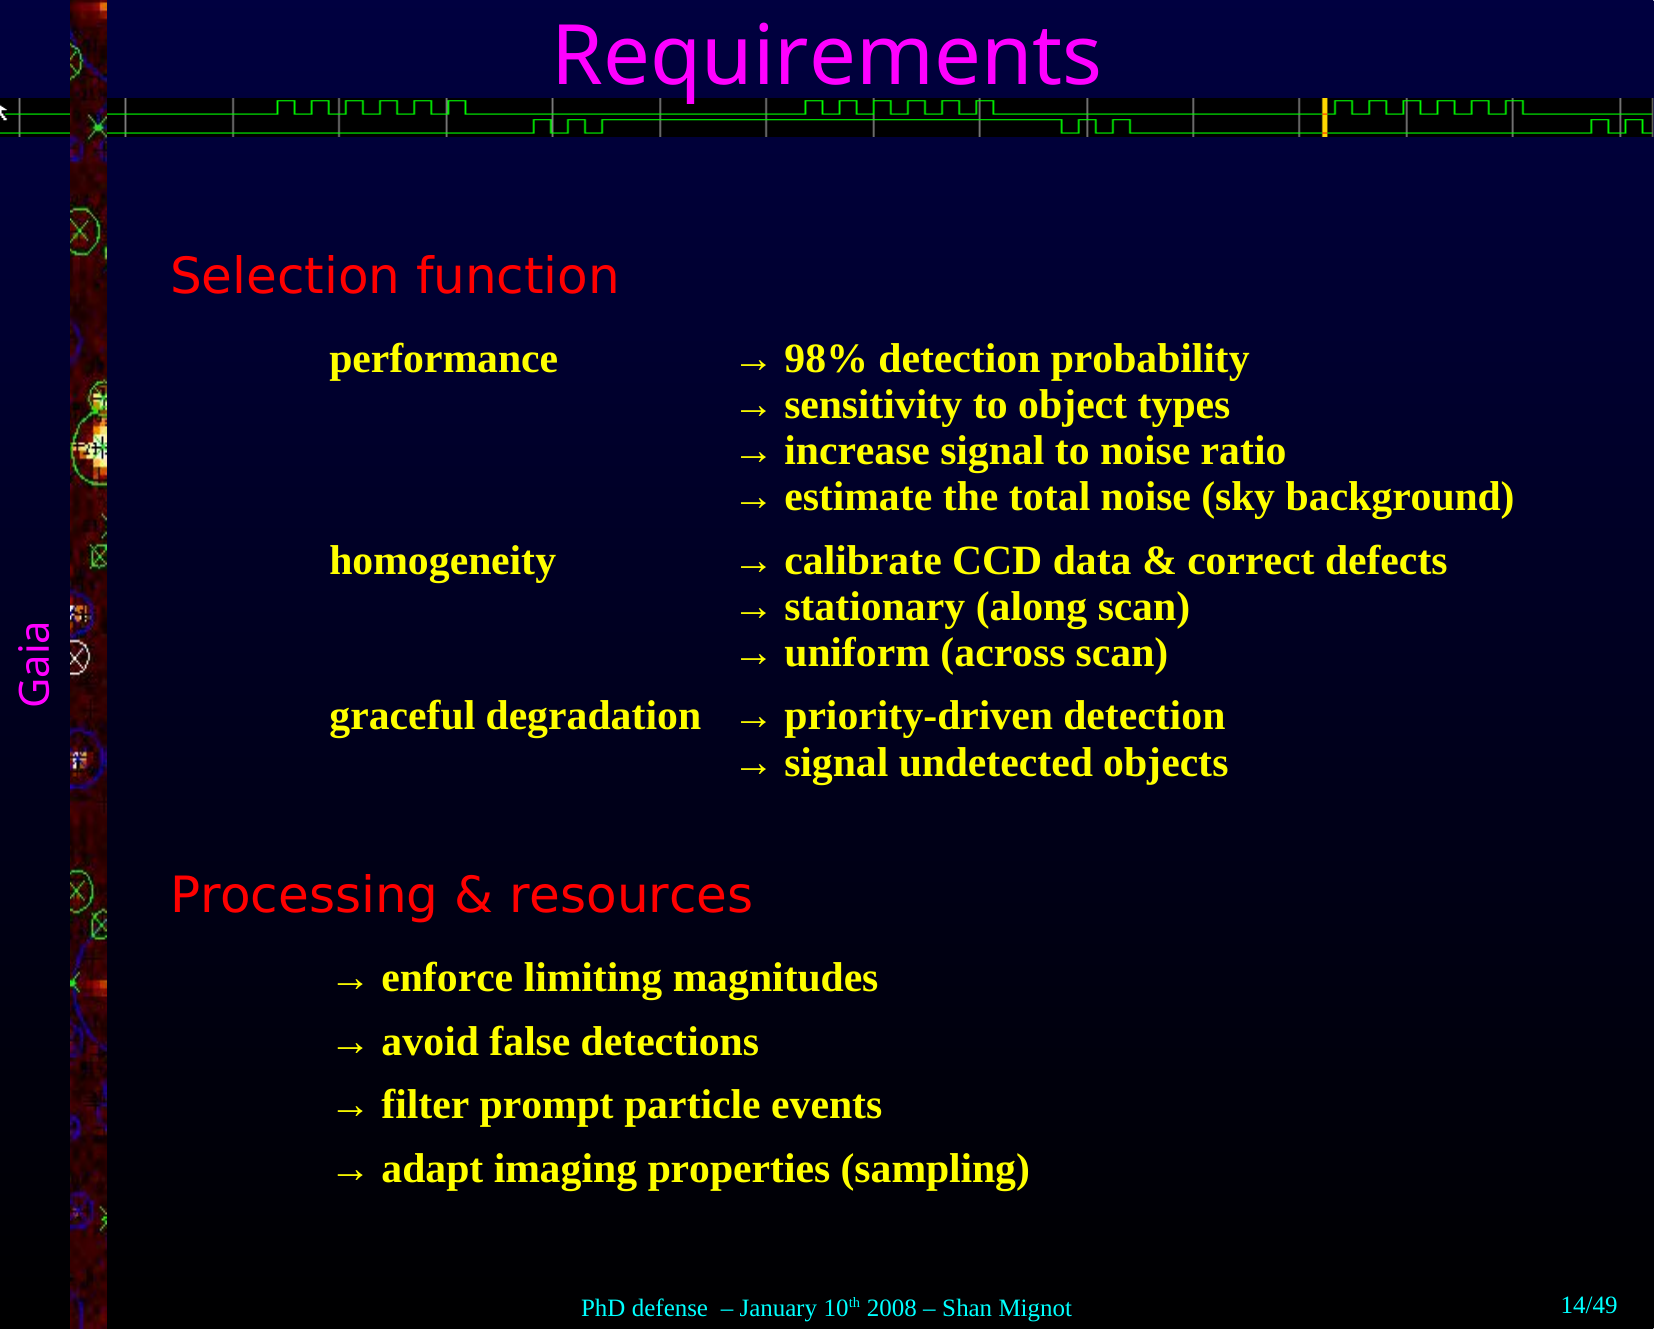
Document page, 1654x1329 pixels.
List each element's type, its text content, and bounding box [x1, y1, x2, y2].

title Requirements [131, 0, 1534, 163]
picture [1534, 98, 1654, 137]
text_box <number>/49 [1521, 1273, 1654, 1329]
title Gaia [0, 0, 131, 1329]
list Selection function performance → 98% detection probability → sensitivity to object types → increase signal to noise ratio → estimate the total noise (sky background) homogeneity → calibrate CCD data & correct defects → stationary (along scan) → uniform (across scan) graceful degradation → priority-driven detection → signal undetected objects Processing & resources → enforce limiting magnitudes → avoid false detections → filter prompt particle events → adapt imaging properties (sampling) [152, 247, 1609, 1273]
text_box PhD defense – January 10th 2008 – Shan Mignot [75, 1251, 1579, 1329]
